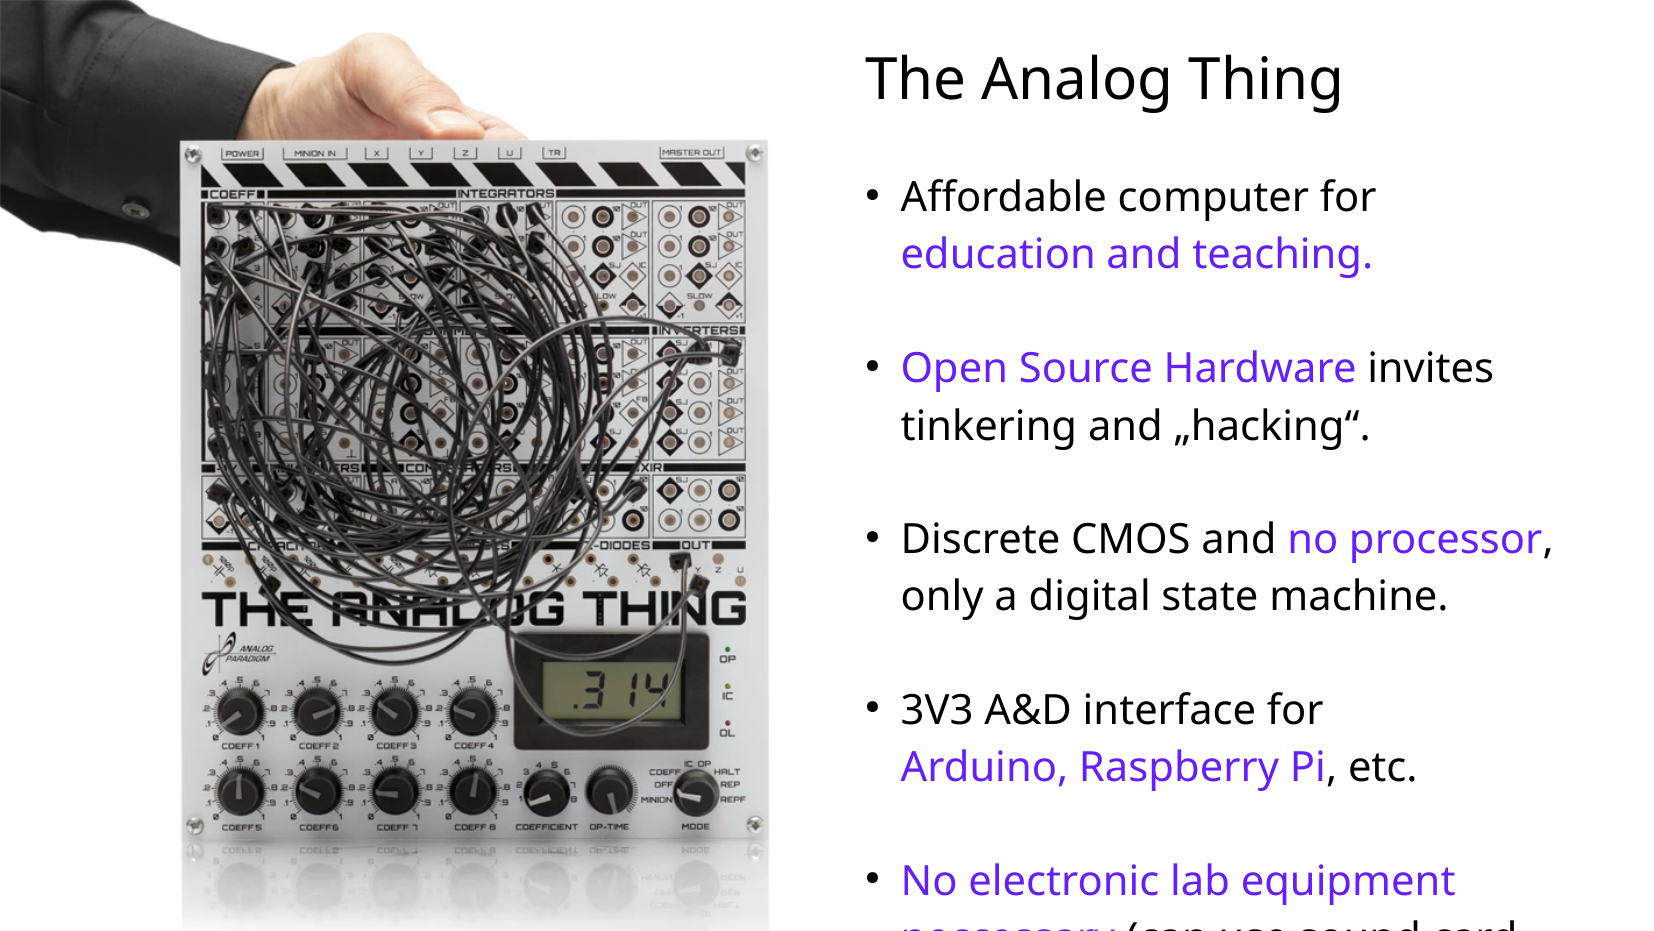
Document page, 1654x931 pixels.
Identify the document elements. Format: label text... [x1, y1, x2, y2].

text_box The Analog Thing Affordable computer for education and teaching. Open Source Hardware invites tinkering and „hacking“. Discrete CMOS and no processor, only a digital state machine. 3V3 A&D interface for Arduino, Raspberry Pi, etc. No electronic lab equipment neccessary (can use sound card instead oscilloscope) [850, 29, 1595, 931]
picture [0, 0, 931, 931]
